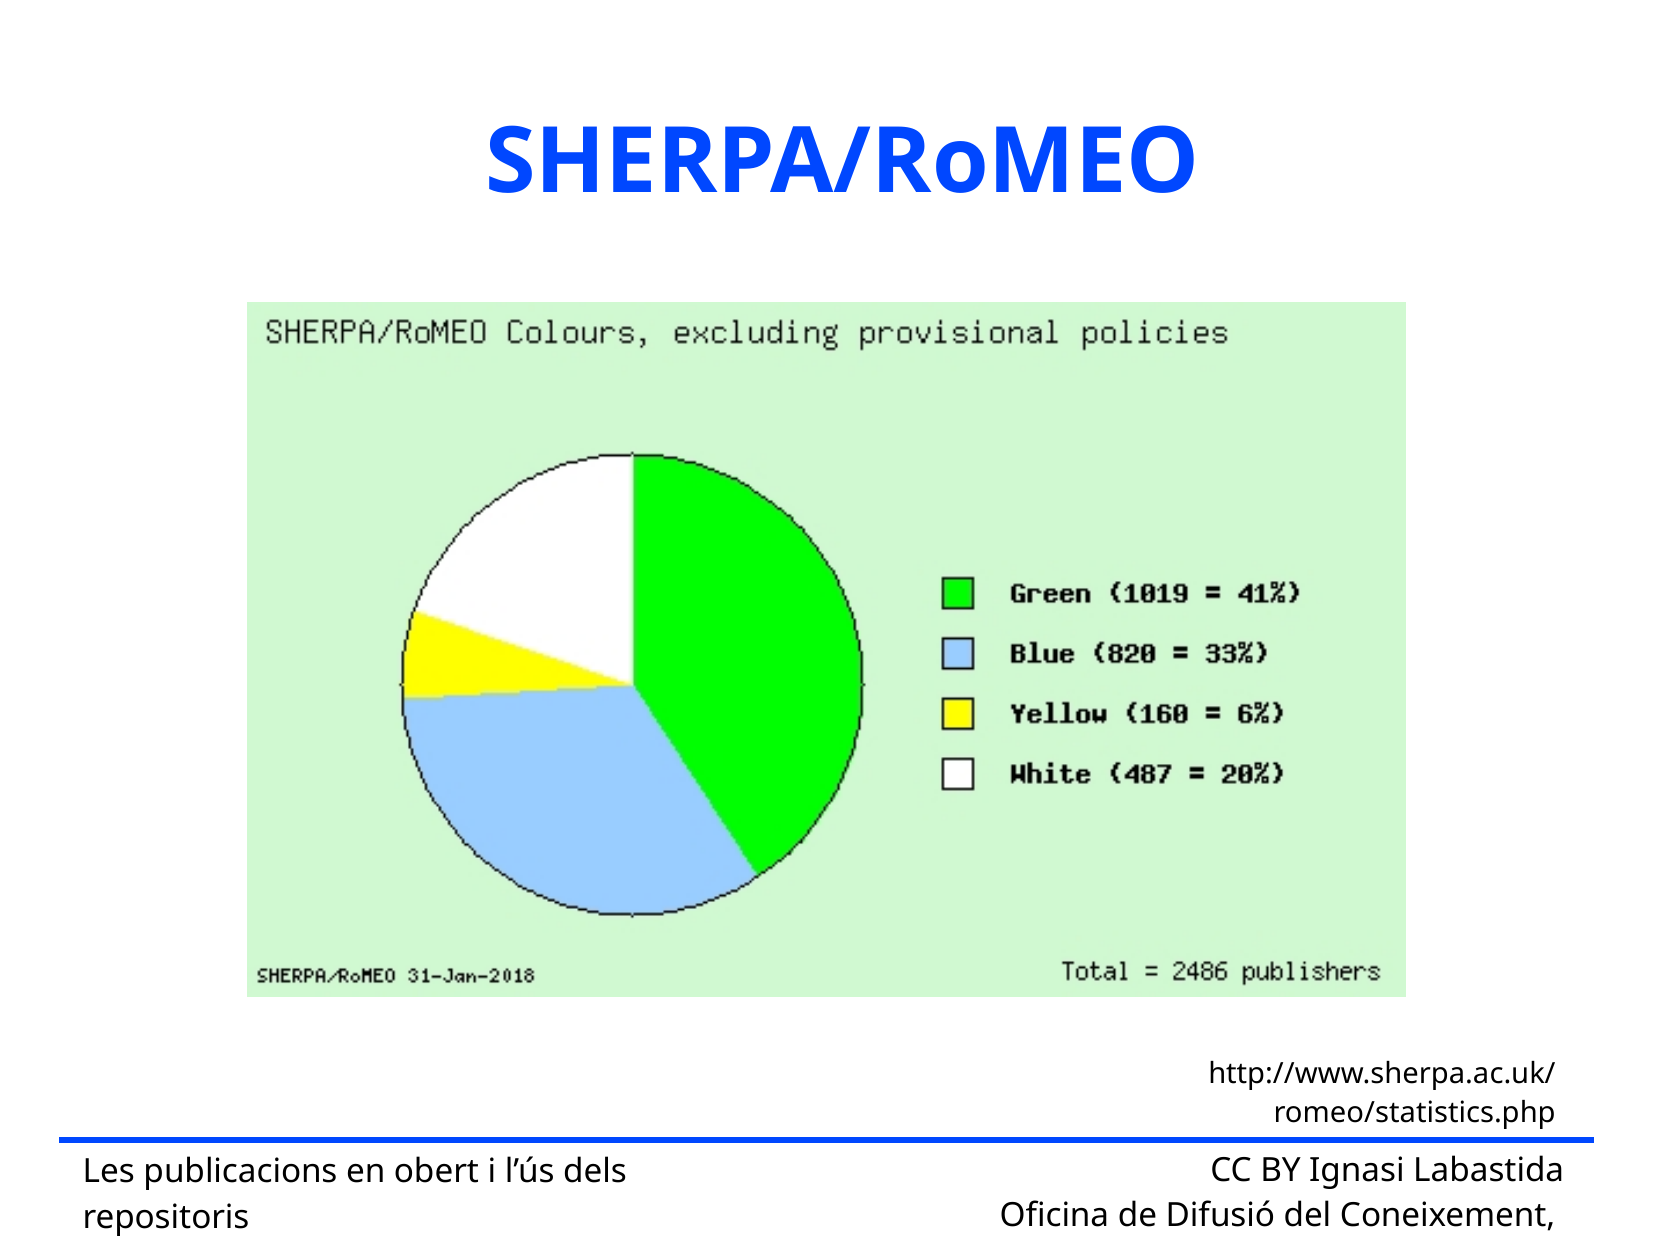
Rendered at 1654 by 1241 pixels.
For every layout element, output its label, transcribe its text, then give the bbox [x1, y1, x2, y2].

text_box http://www.sherpa.ac.uk/romeo/statistics.php [1154, 1044, 1571, 1099]
title SHERPA/RoMEO [82, 38, 1571, 267]
picture [247, 302, 1406, 997]
